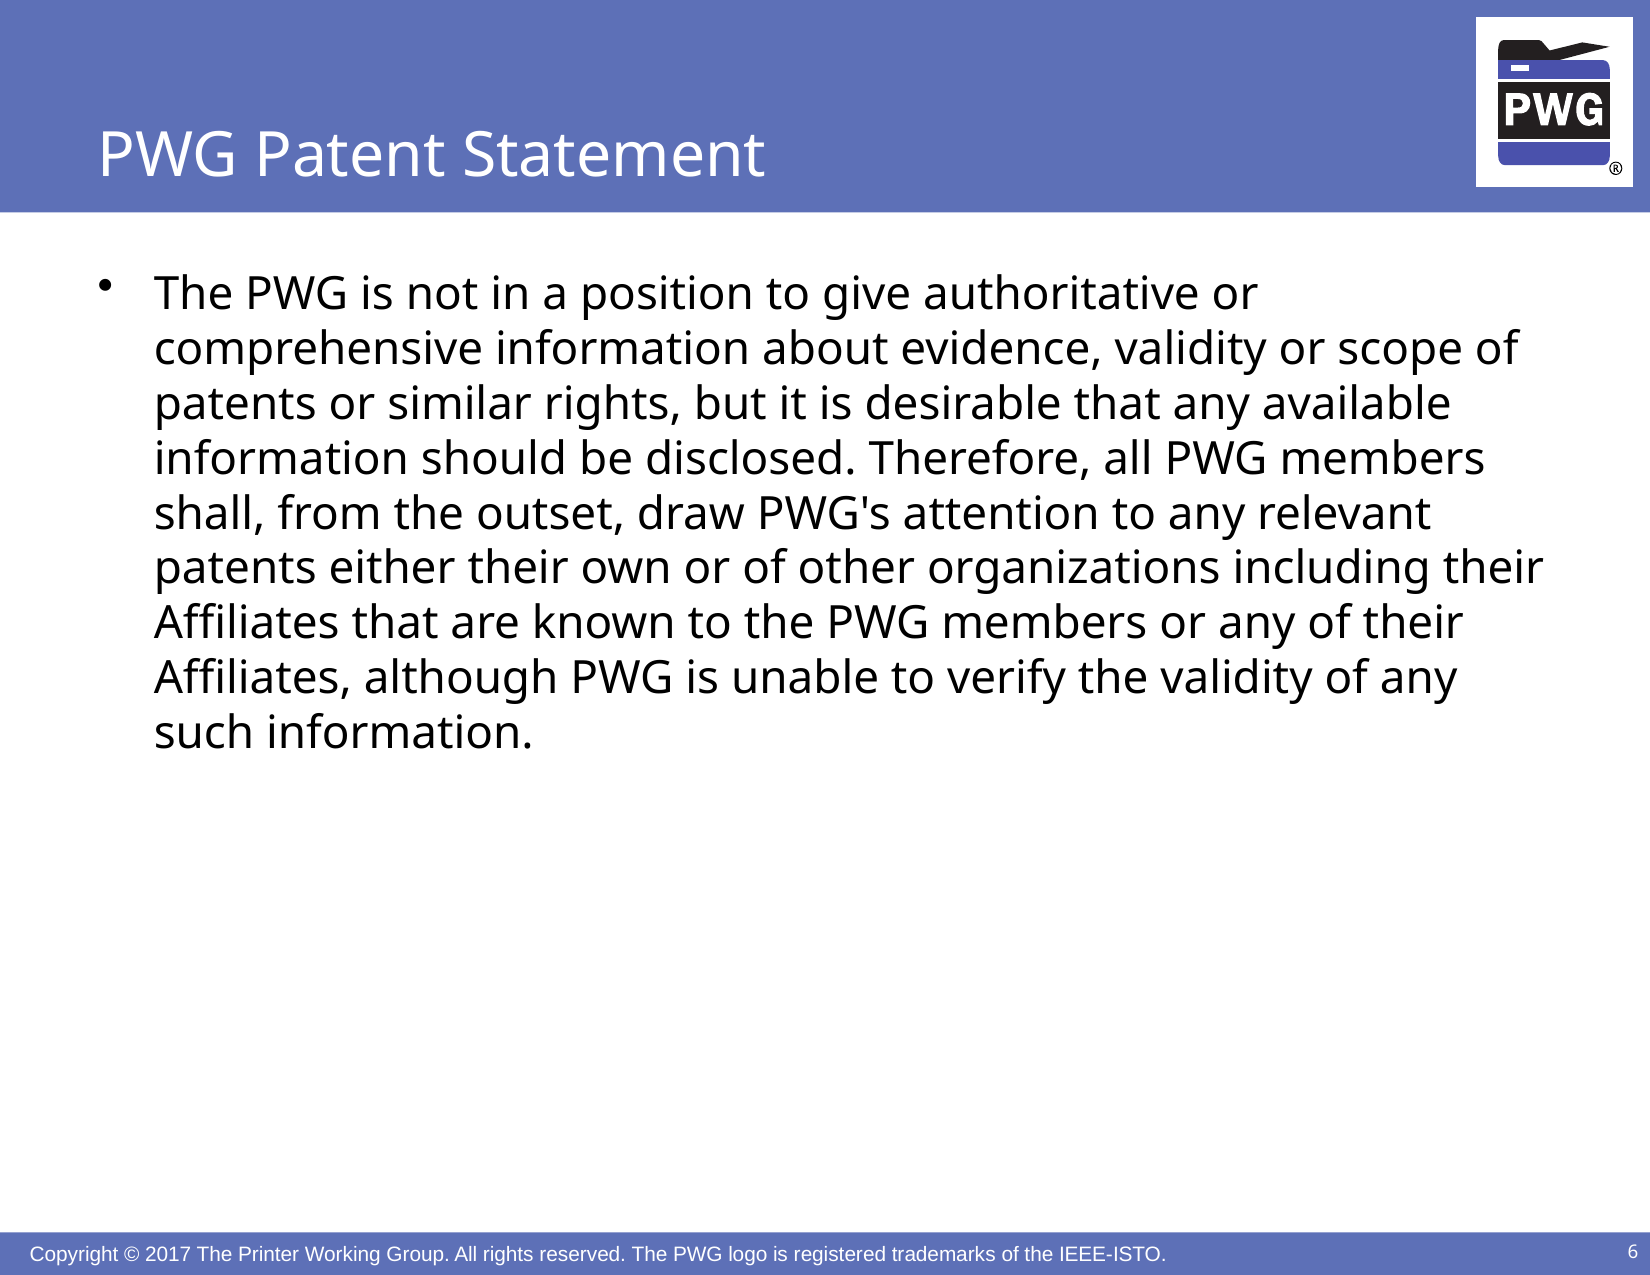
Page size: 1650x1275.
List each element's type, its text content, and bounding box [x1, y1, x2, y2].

list The PWG is not in a position to give authoritative or comprehensive information about evidence, validity or scope of patents or similar rights, but it is desirable that any available information should be disclosed. Therefore, all PWG members shall, from the outset, draw PWG's attention to any relevant patents either their own or of other organizations including their Affiliates that are known to the PWG members or any of their Affiliates, although PWG is unable to verify the validity of any such information. [82, 254, 1568, 1233]
title PWG Patent Statement [82, 8, 1449, 198]
